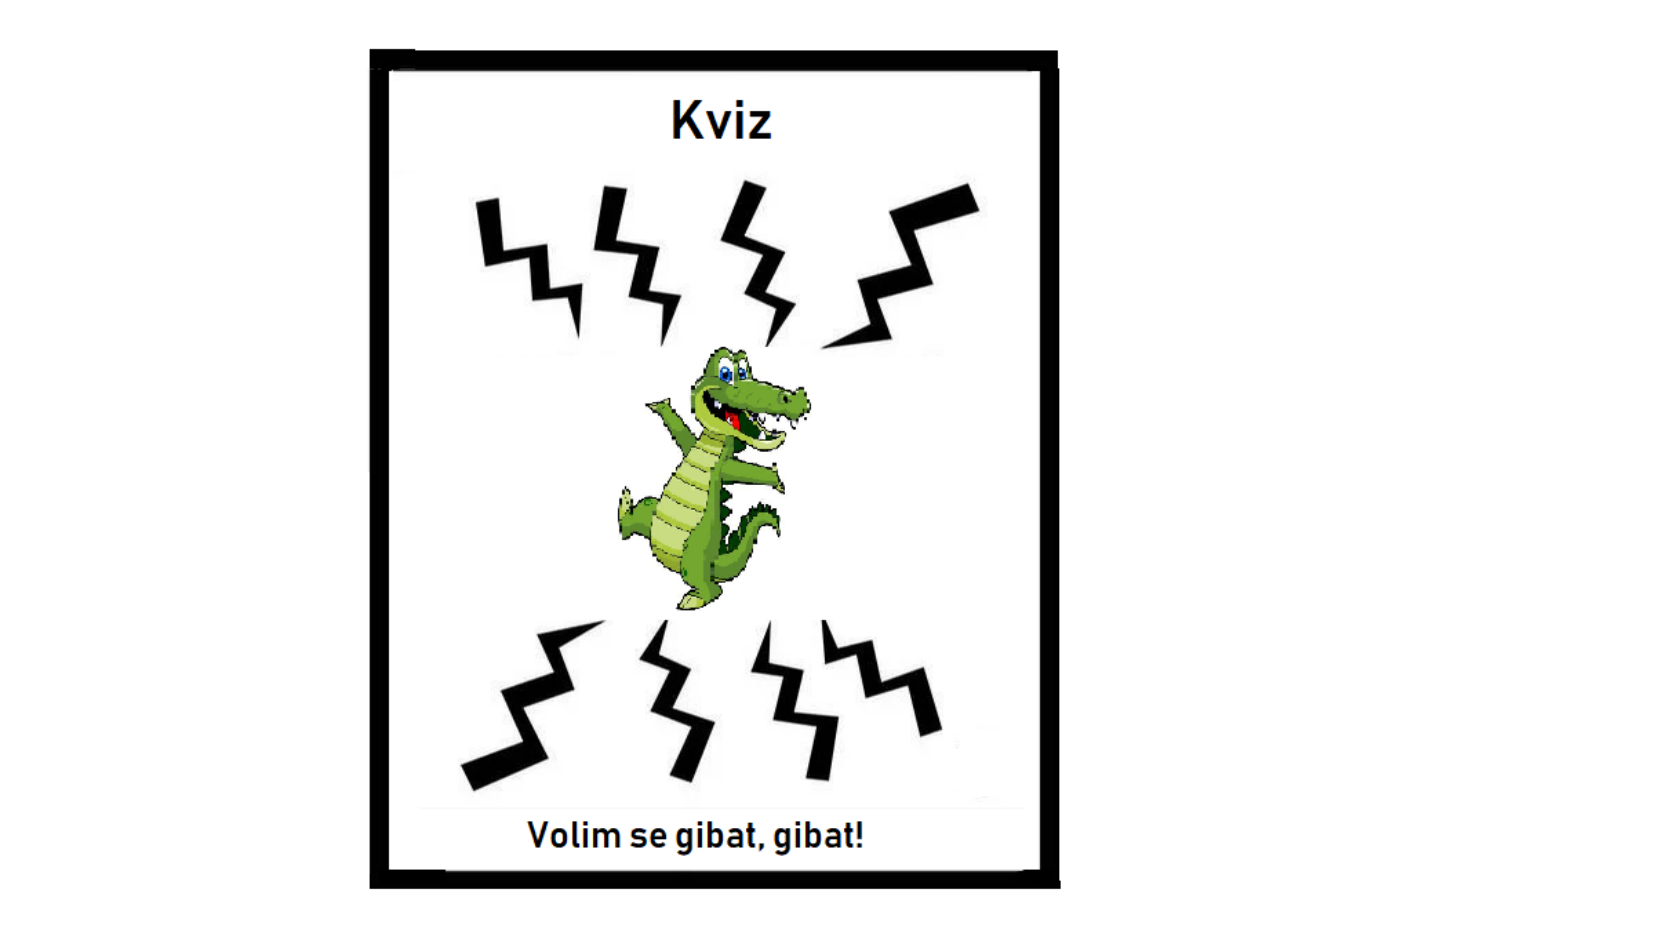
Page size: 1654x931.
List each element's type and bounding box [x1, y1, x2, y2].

picture [313, 23, 1117, 925]
